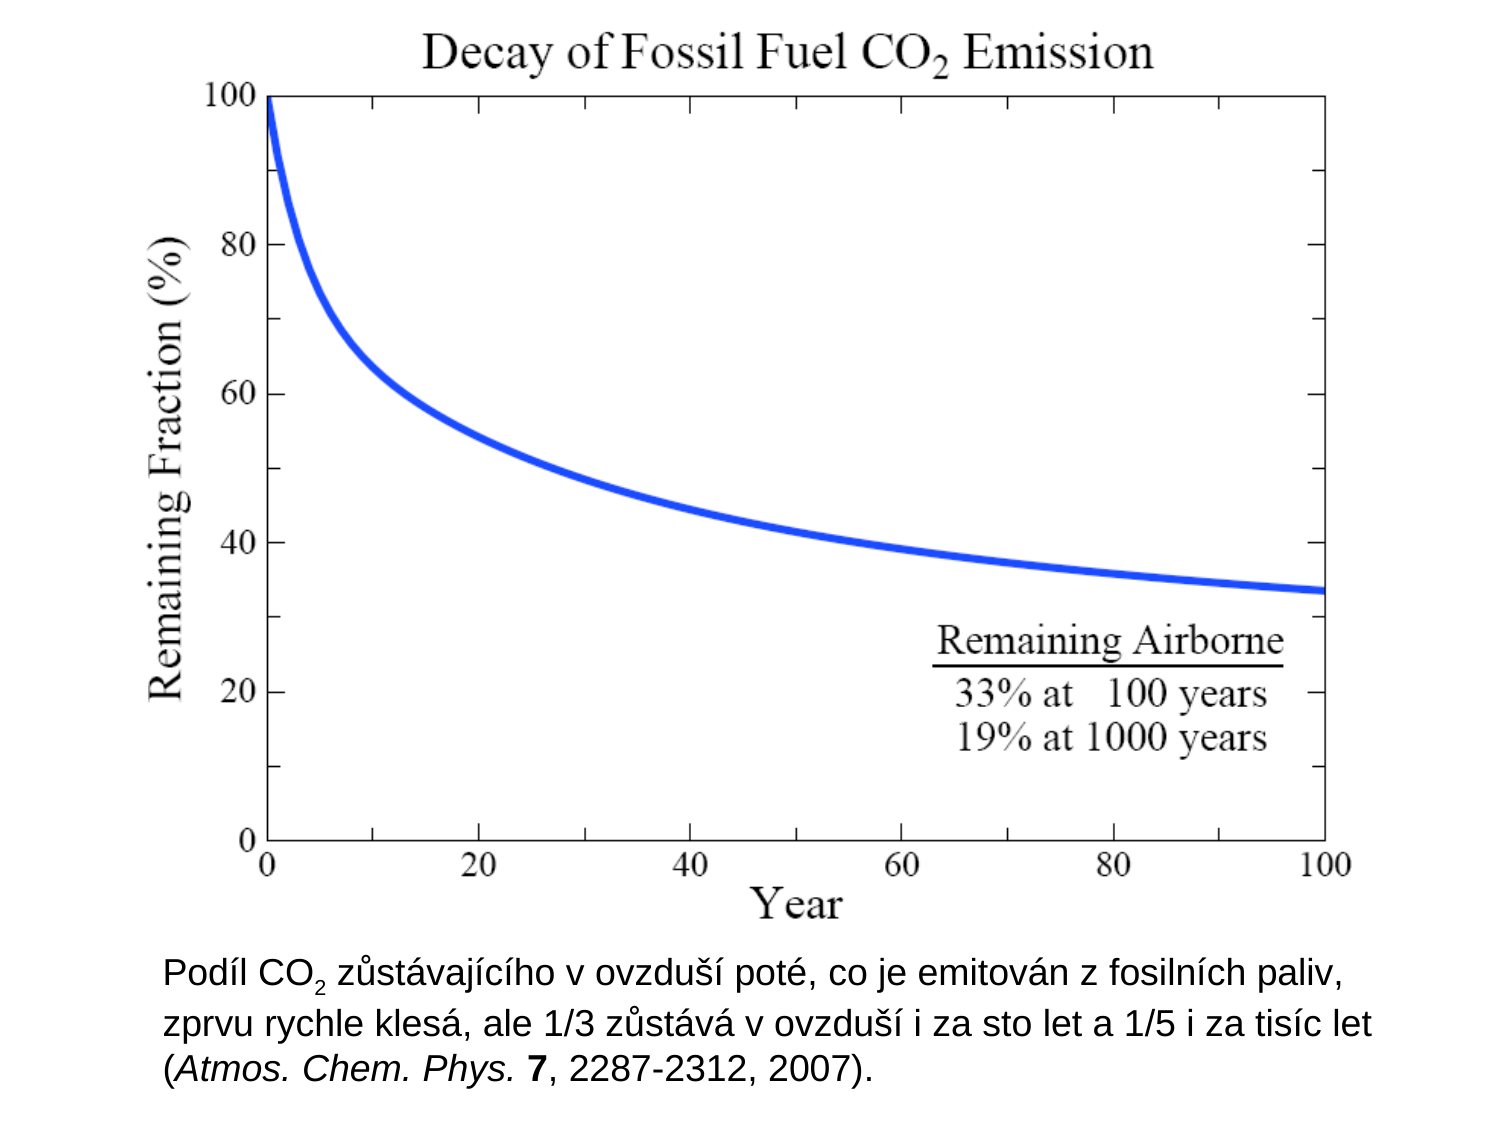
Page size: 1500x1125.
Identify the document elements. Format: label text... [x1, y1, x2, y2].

picture [112, 0, 1389, 939]
text_box Podíl CO2 zůstávajícího v ovzduší poté, co je emitován z fosilních paliv, zprvu rychle klesá, ale 1/3 zůstává v ovzduší i za sto let a 1/5 i za tisíc let (Atmos. Chem. Phys. 7, 2287-2312, 2007). [147, 940, 1400, 1098]
